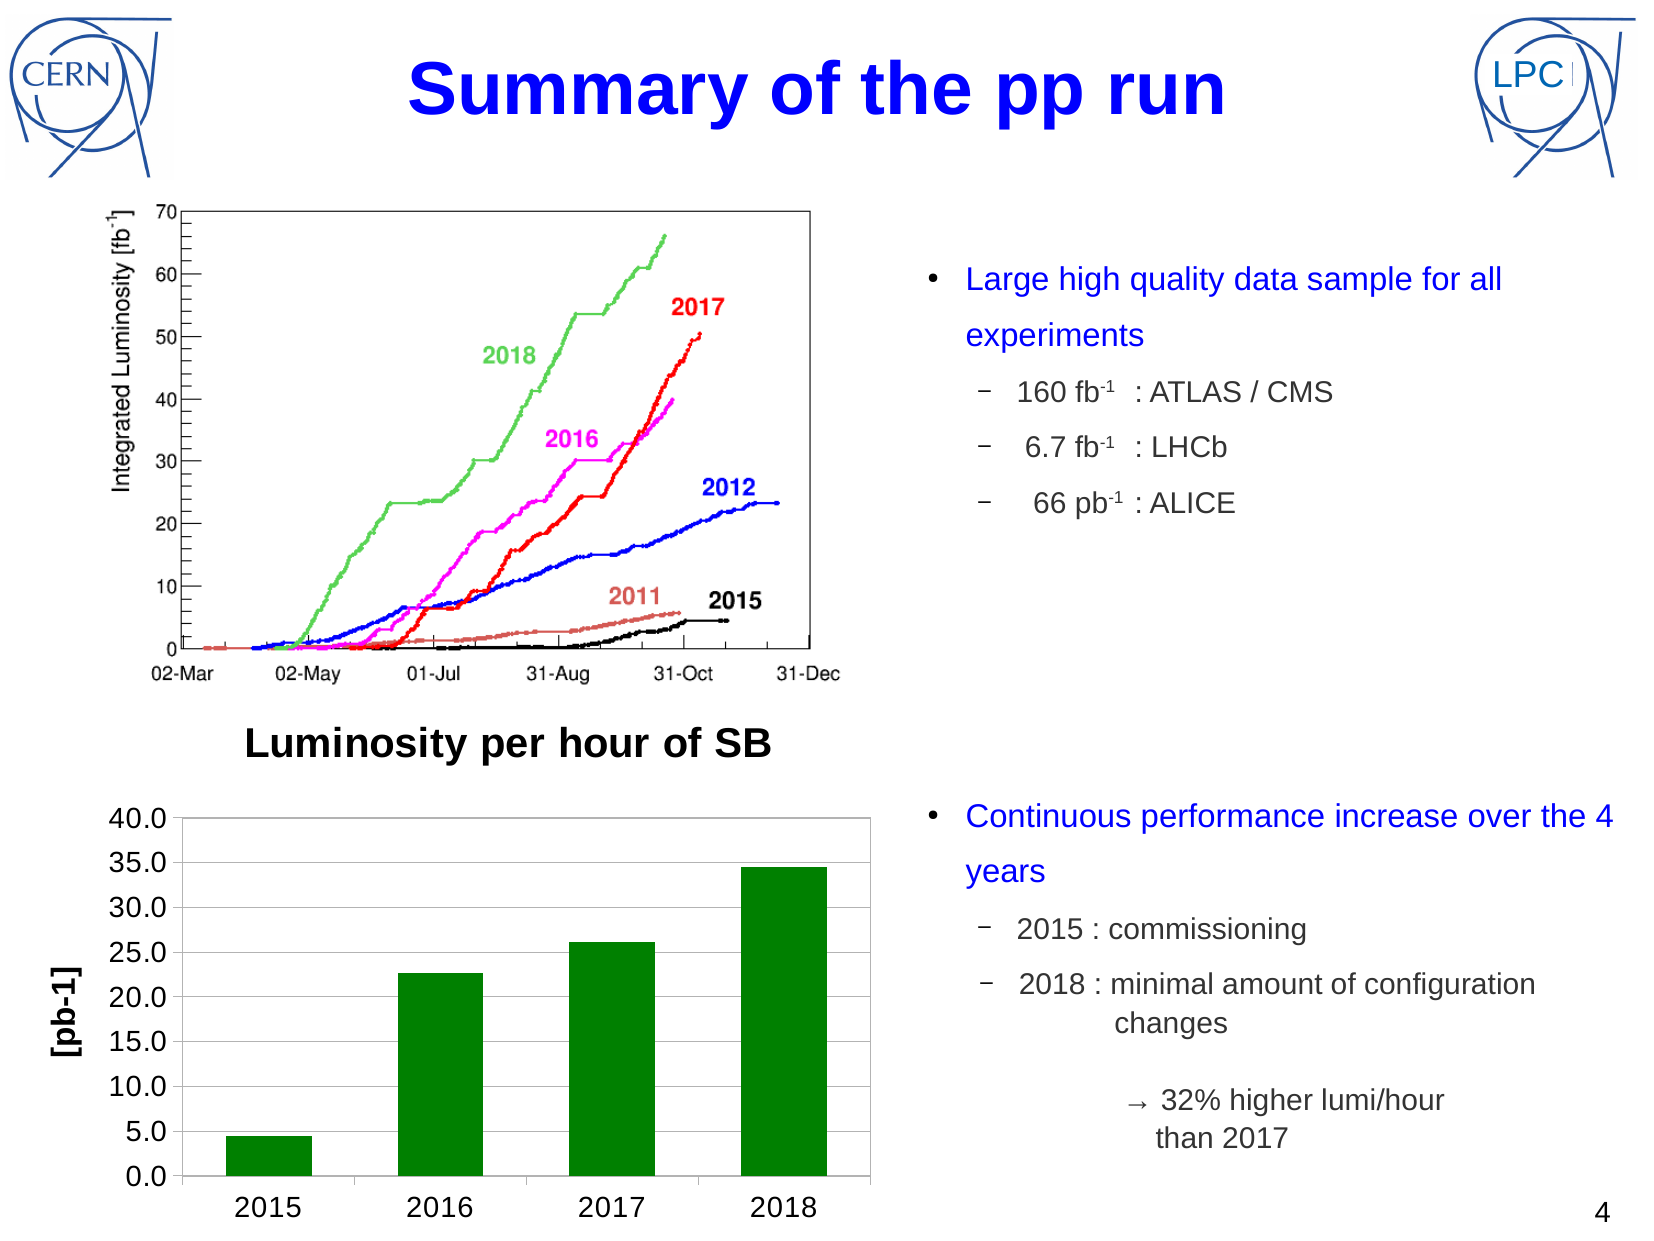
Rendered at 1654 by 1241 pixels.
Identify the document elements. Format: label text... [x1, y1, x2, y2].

picture [5, 14, 871, 701]
list Large high quality data sample for all experiments 160 fb-1 : ATLAS / CMS 6.7 fb-1 : LHCb 66 pb-1 : ALICE Continuous performance increase over the 4 years 2015 : commissioning 2018 : minimal amount of configuration changes → 32% higher lumi/hour than 2017 [914, 242, 1641, 1158]
picture [1470, 14, 1638, 180]
chart [8, 700, 888, 1235]
title Summary of the pp run [173, 5, 1461, 172]
